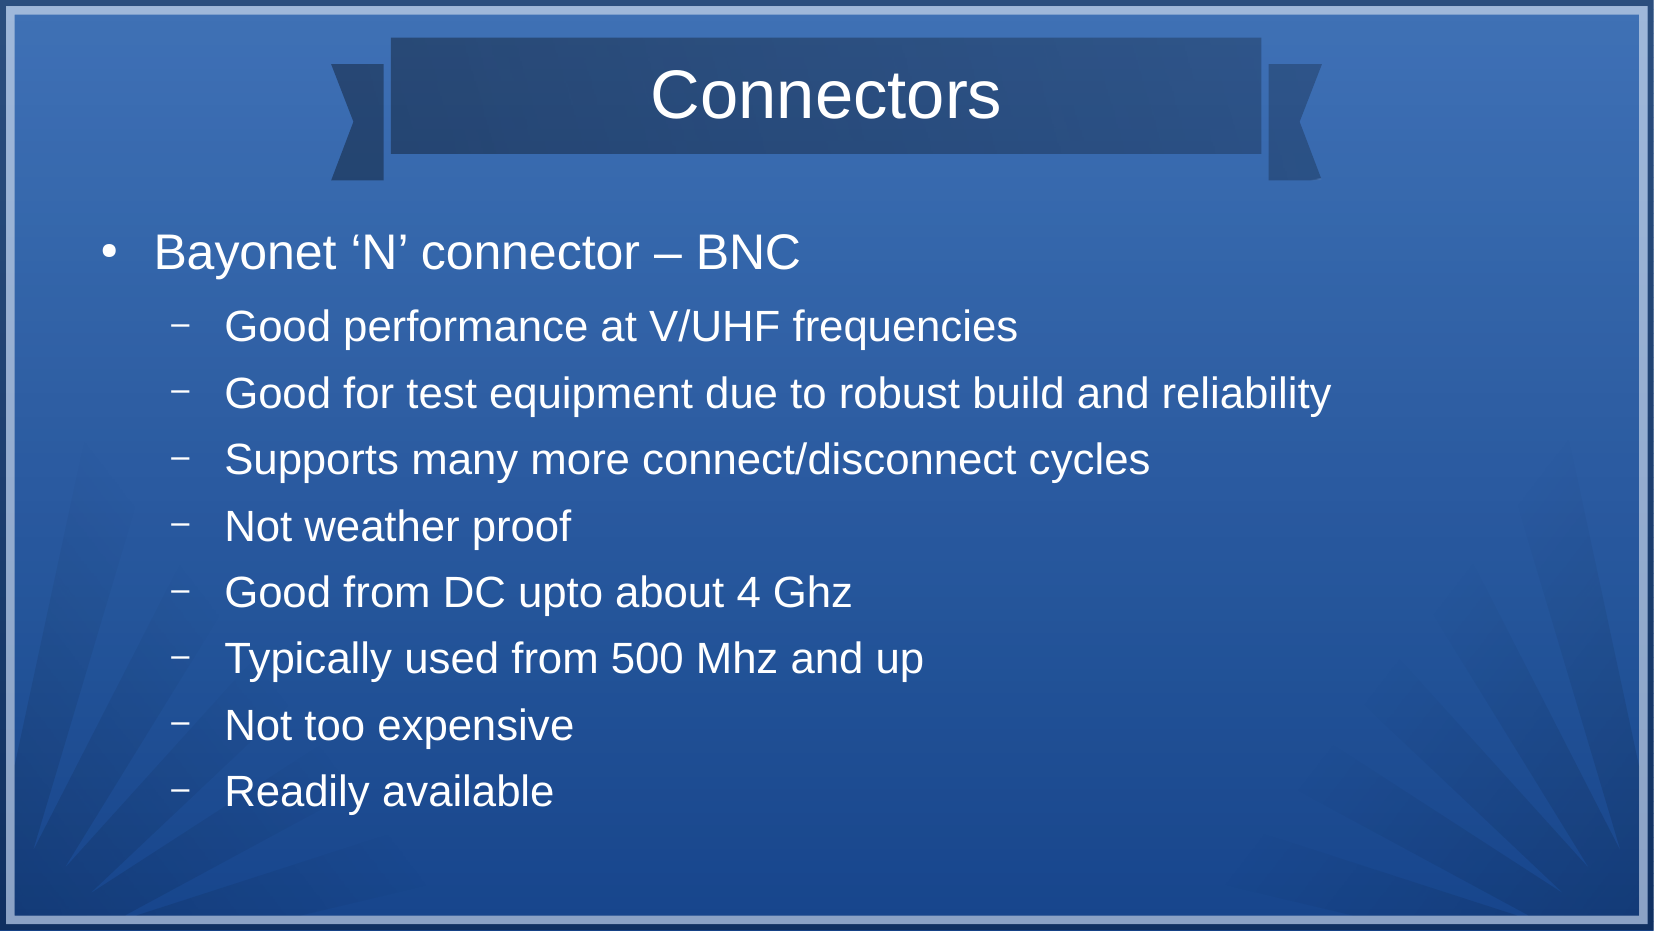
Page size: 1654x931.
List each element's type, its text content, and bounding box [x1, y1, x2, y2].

list Bayonet ‘N’ connector – BNC Good performance at V/UHF frequencies Good for test equipment due to robust build and reliability Supports many more connect/disconnect cycles Not weather proof Good from DC upto about 4 Ghz Typically used from 500 Mhz and up Not too expensive Readily available [82, 224, 1571, 848]
title Connectors [389, 35, 1264, 154]
